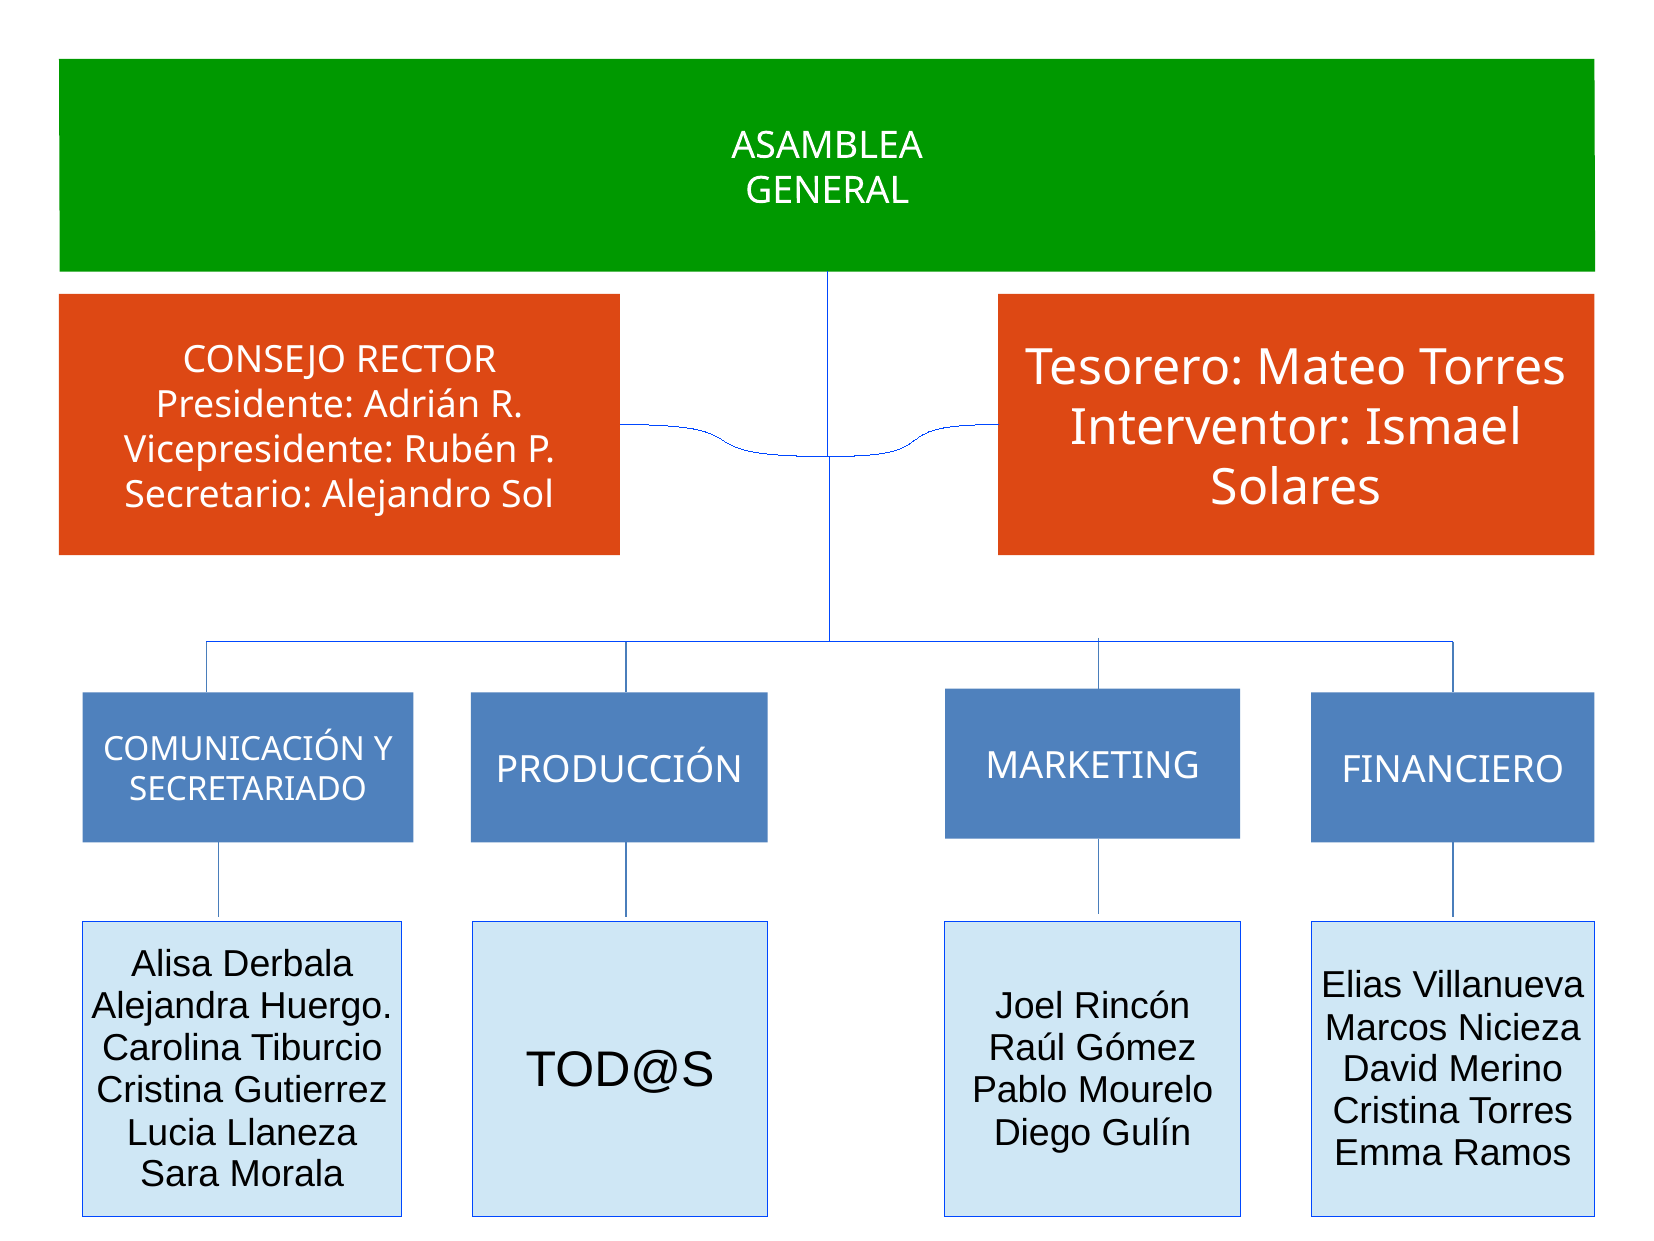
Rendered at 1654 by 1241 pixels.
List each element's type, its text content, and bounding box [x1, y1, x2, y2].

text_box FINANCIERO [1311, 692, 1595, 843]
text_box Alisa Derbala Alejandra Huergo. Carolina Tiburcio Cristina Gutierrez Lucia Llaneza Sara Morala [82, 921, 402, 1217]
text_box CONSEJO RECTOR Presidente: Adrián R. Vicepresidente: Rubén P. Secretario: Alejandro Sol [58, 293, 620, 556]
text_box COMUNICACIÓN Y SECRETARIADO [82, 692, 414, 843]
text_box Tesorero: Mateo Torres Interventor: Ismael Solares [998, 293, 1595, 556]
text_box MARKETING [945, 688, 1241, 839]
text_box Elias Villanueva Marcos Nicieza David Merino Cristina Torres Emma Ramos [1311, 921, 1595, 1217]
text_box Joel Rincón Raúl Gómez Pablo Mourelo Diego Gulín [944, 921, 1241, 1217]
text_box PRODUCCIÓN [470, 692, 768, 843]
text_box TOD@S [472, 921, 768, 1217]
text_box ASAMBLEA GENERAL [58, 58, 1596, 272]
